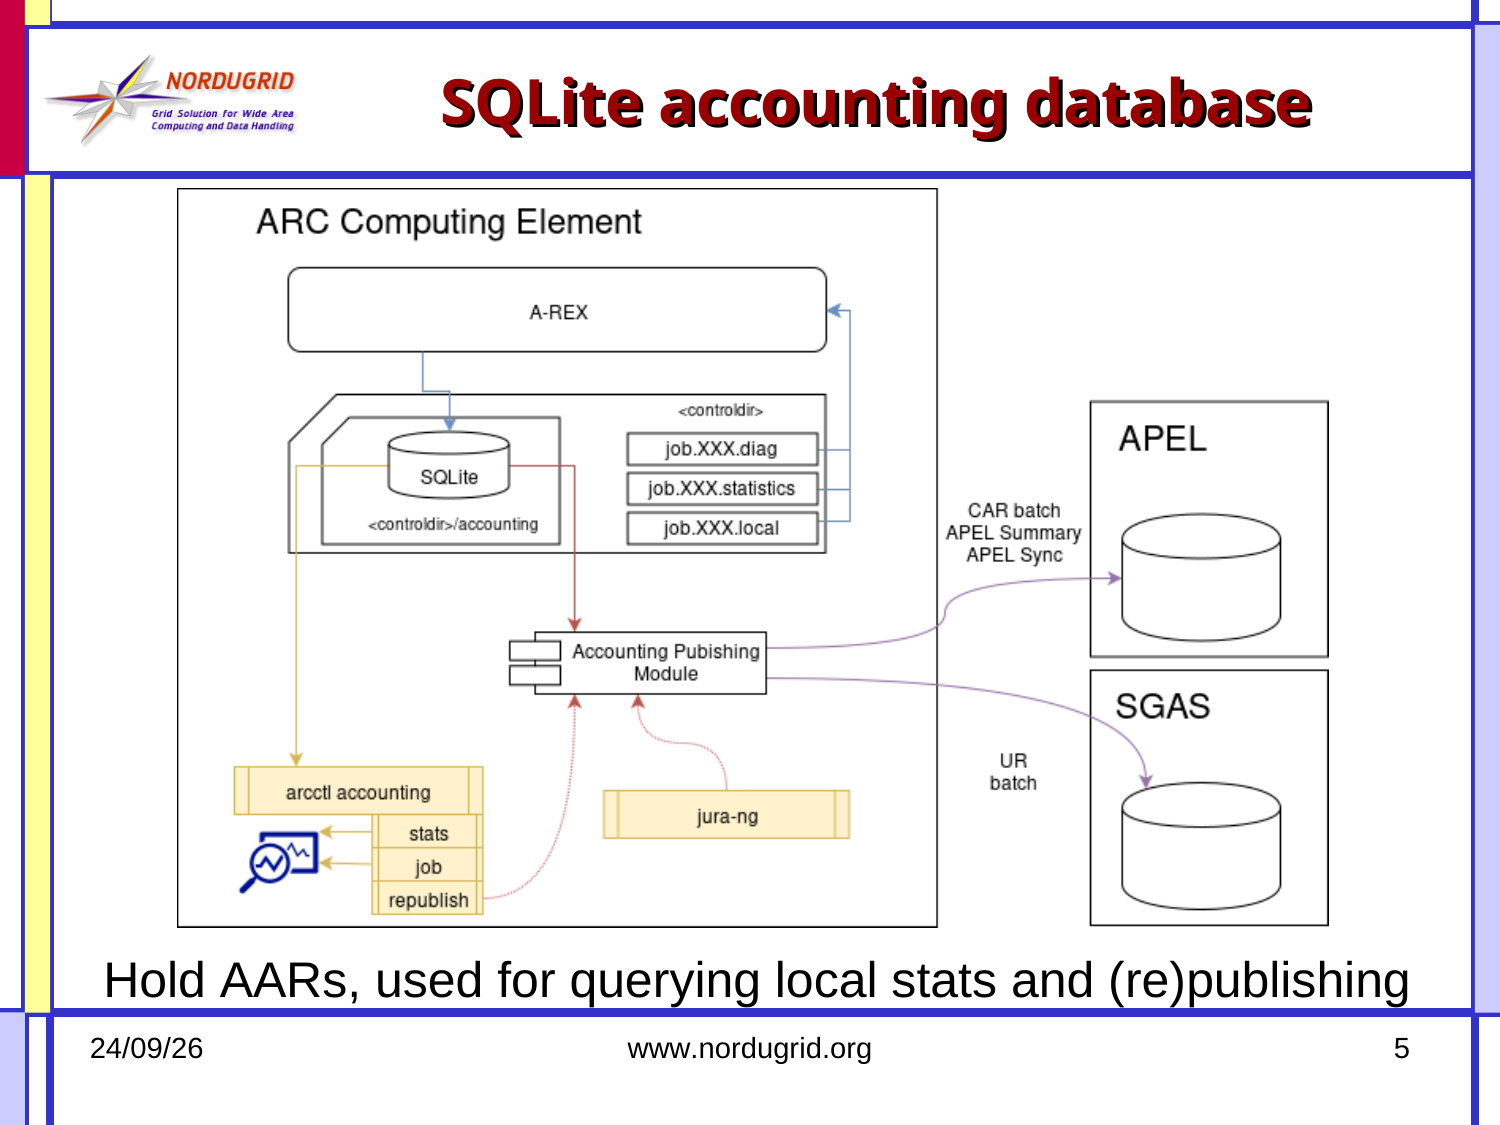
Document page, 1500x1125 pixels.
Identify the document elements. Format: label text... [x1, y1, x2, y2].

title SQLite accounting database [324, 17, 1428, 183]
picture [177, 188, 1329, 928]
text_box Hold AARs, used for querying local stats and (re)publishing [88, 944, 1429, 1016]
picture [40, 49, 301, 148]
